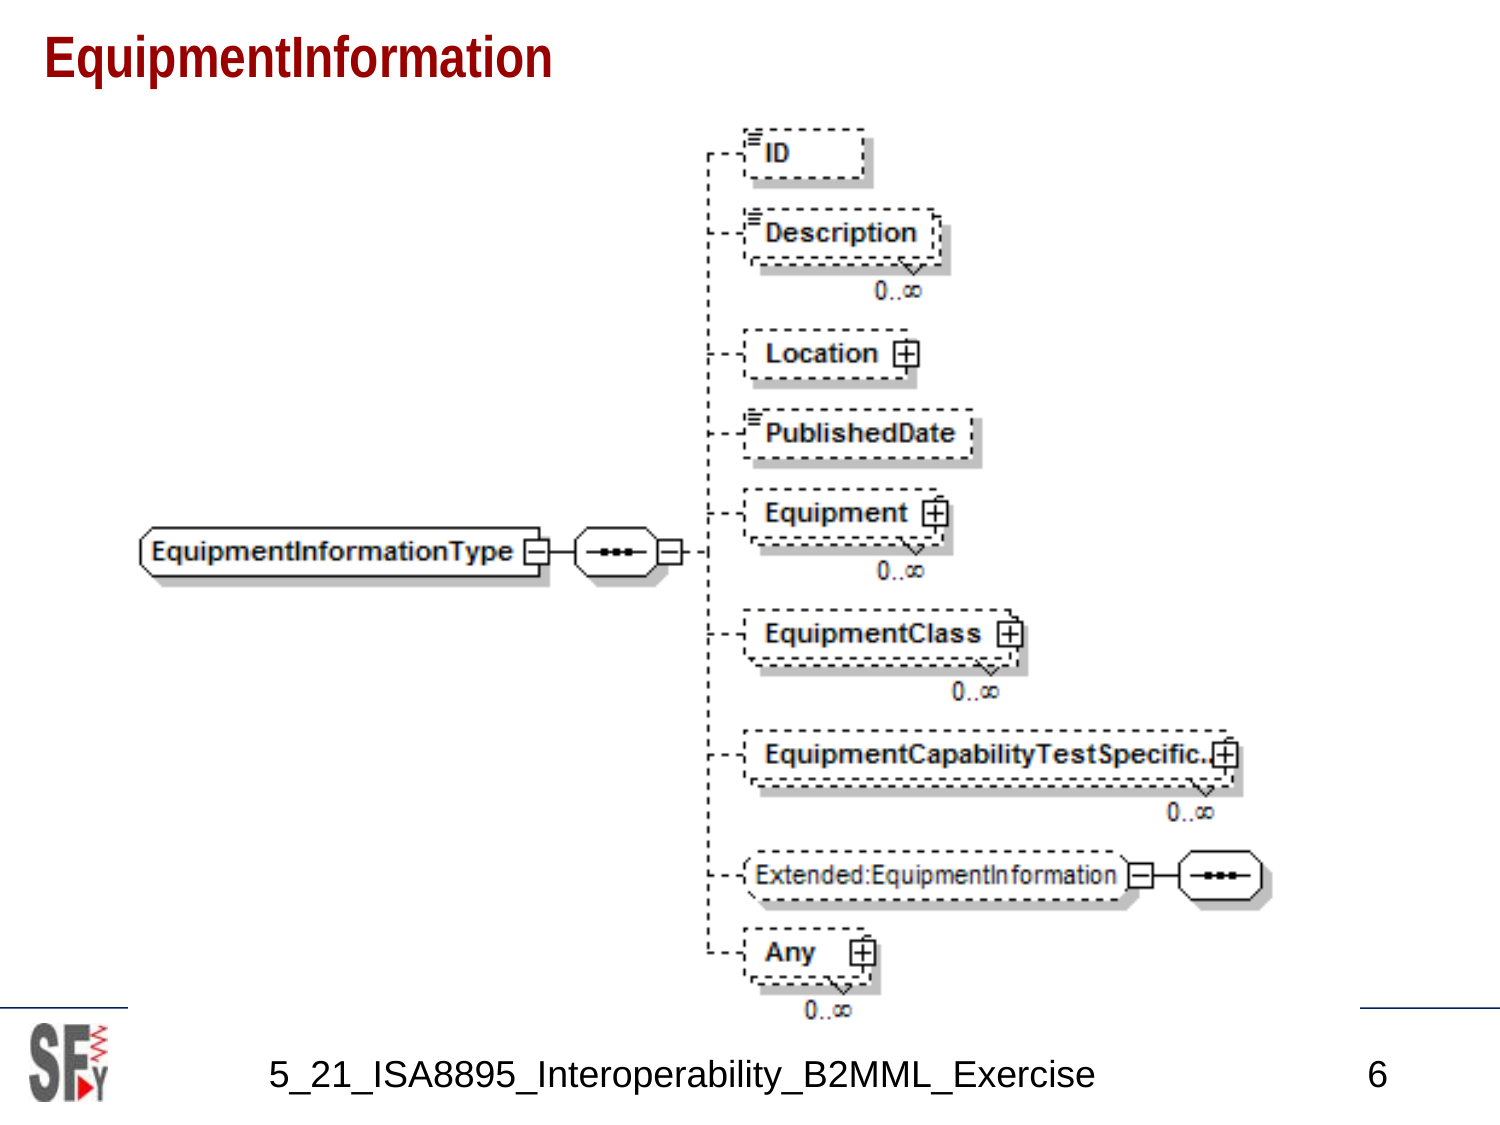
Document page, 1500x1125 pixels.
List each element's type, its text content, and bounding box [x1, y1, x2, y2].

slide_number <numéro> [1352, 1034, 1490, 1103]
picture [128, 117, 1360, 1032]
footer 5_21_ISA8895_Interoperability_B2MML_Exercise [253, 1034, 1336, 1103]
title EquipmentInformation [29, 12, 1471, 138]
picture [29, 1023, 108, 1102]
